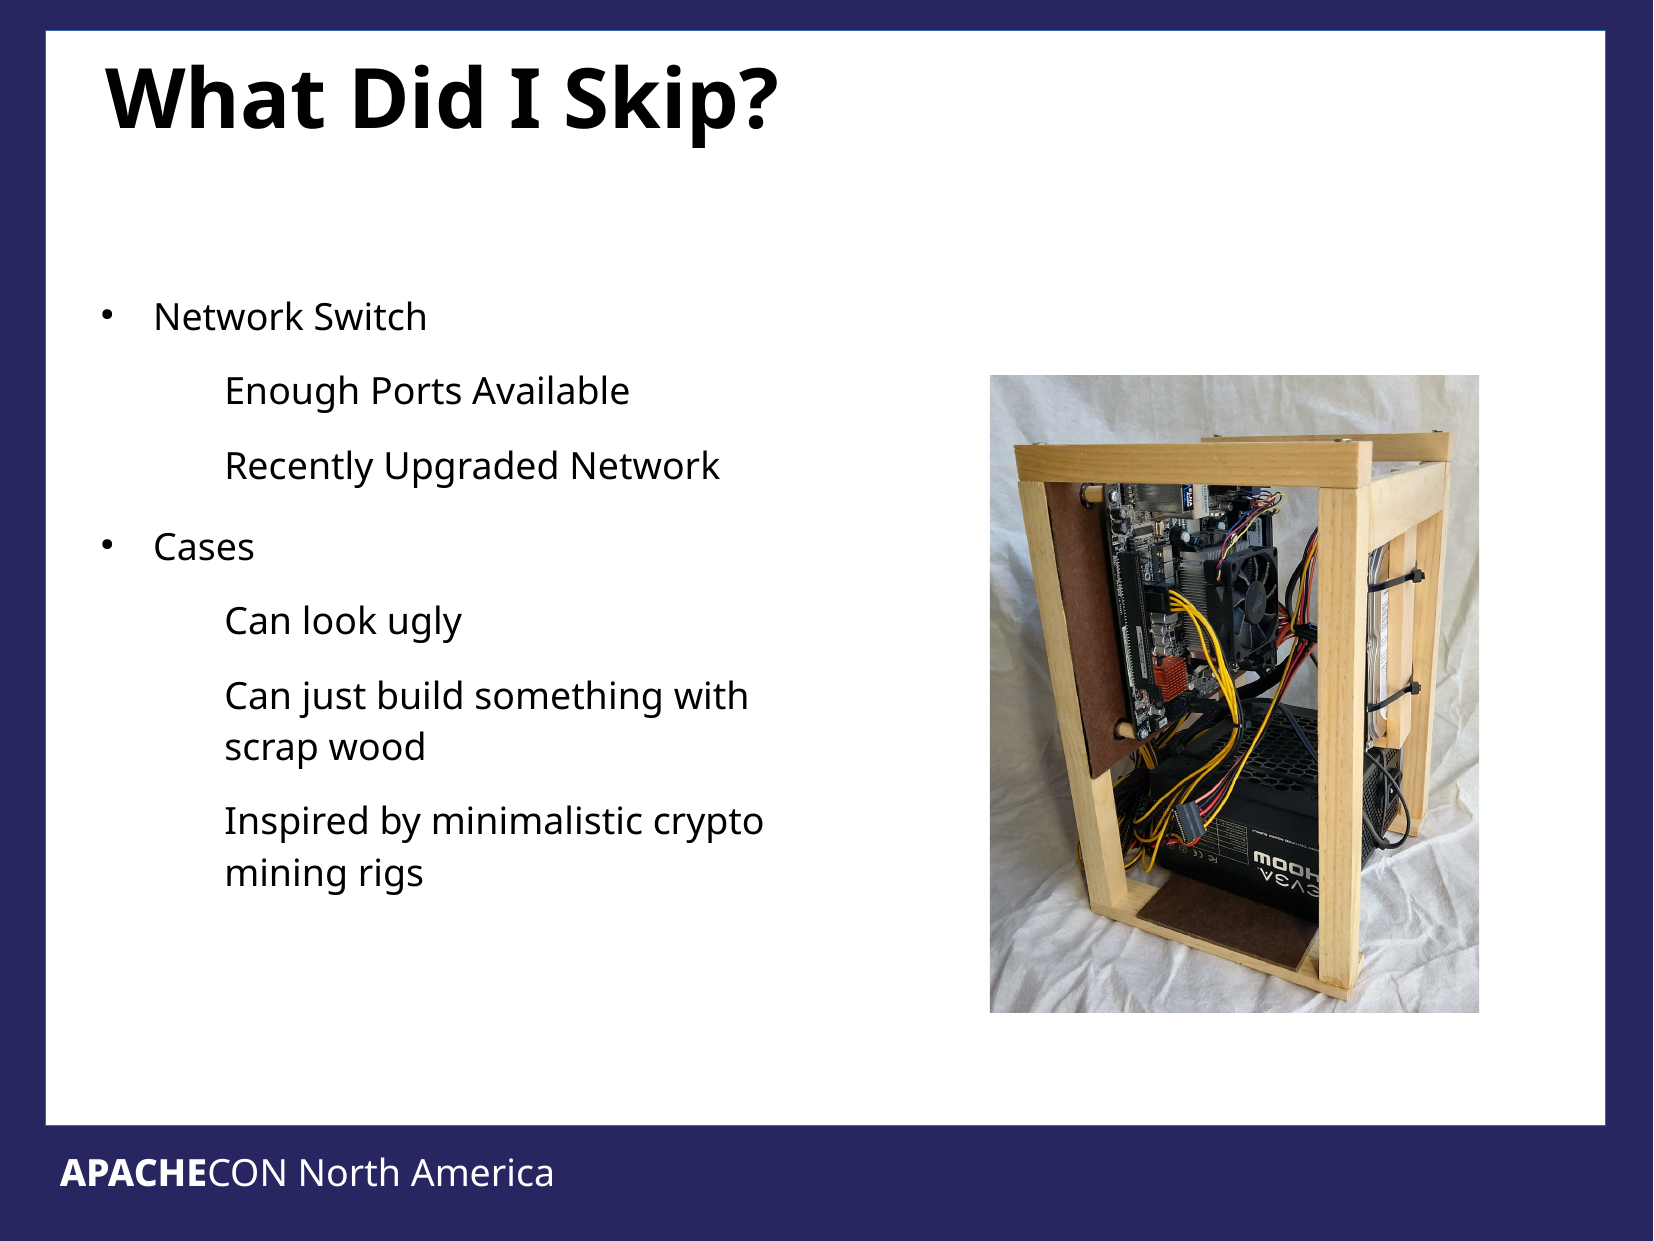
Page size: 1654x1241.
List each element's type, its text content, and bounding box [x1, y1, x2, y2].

list Network Switch Enough Ports Available Recently Upgraded Network Cases Can look ugly Can just build something with scrap wood Inspired by minimalistic crypto mining rigs [82, 290, 809, 1010]
picture [989, 375, 1480, 1013]
title What Did I Skip? [105, 42, 1546, 264]
